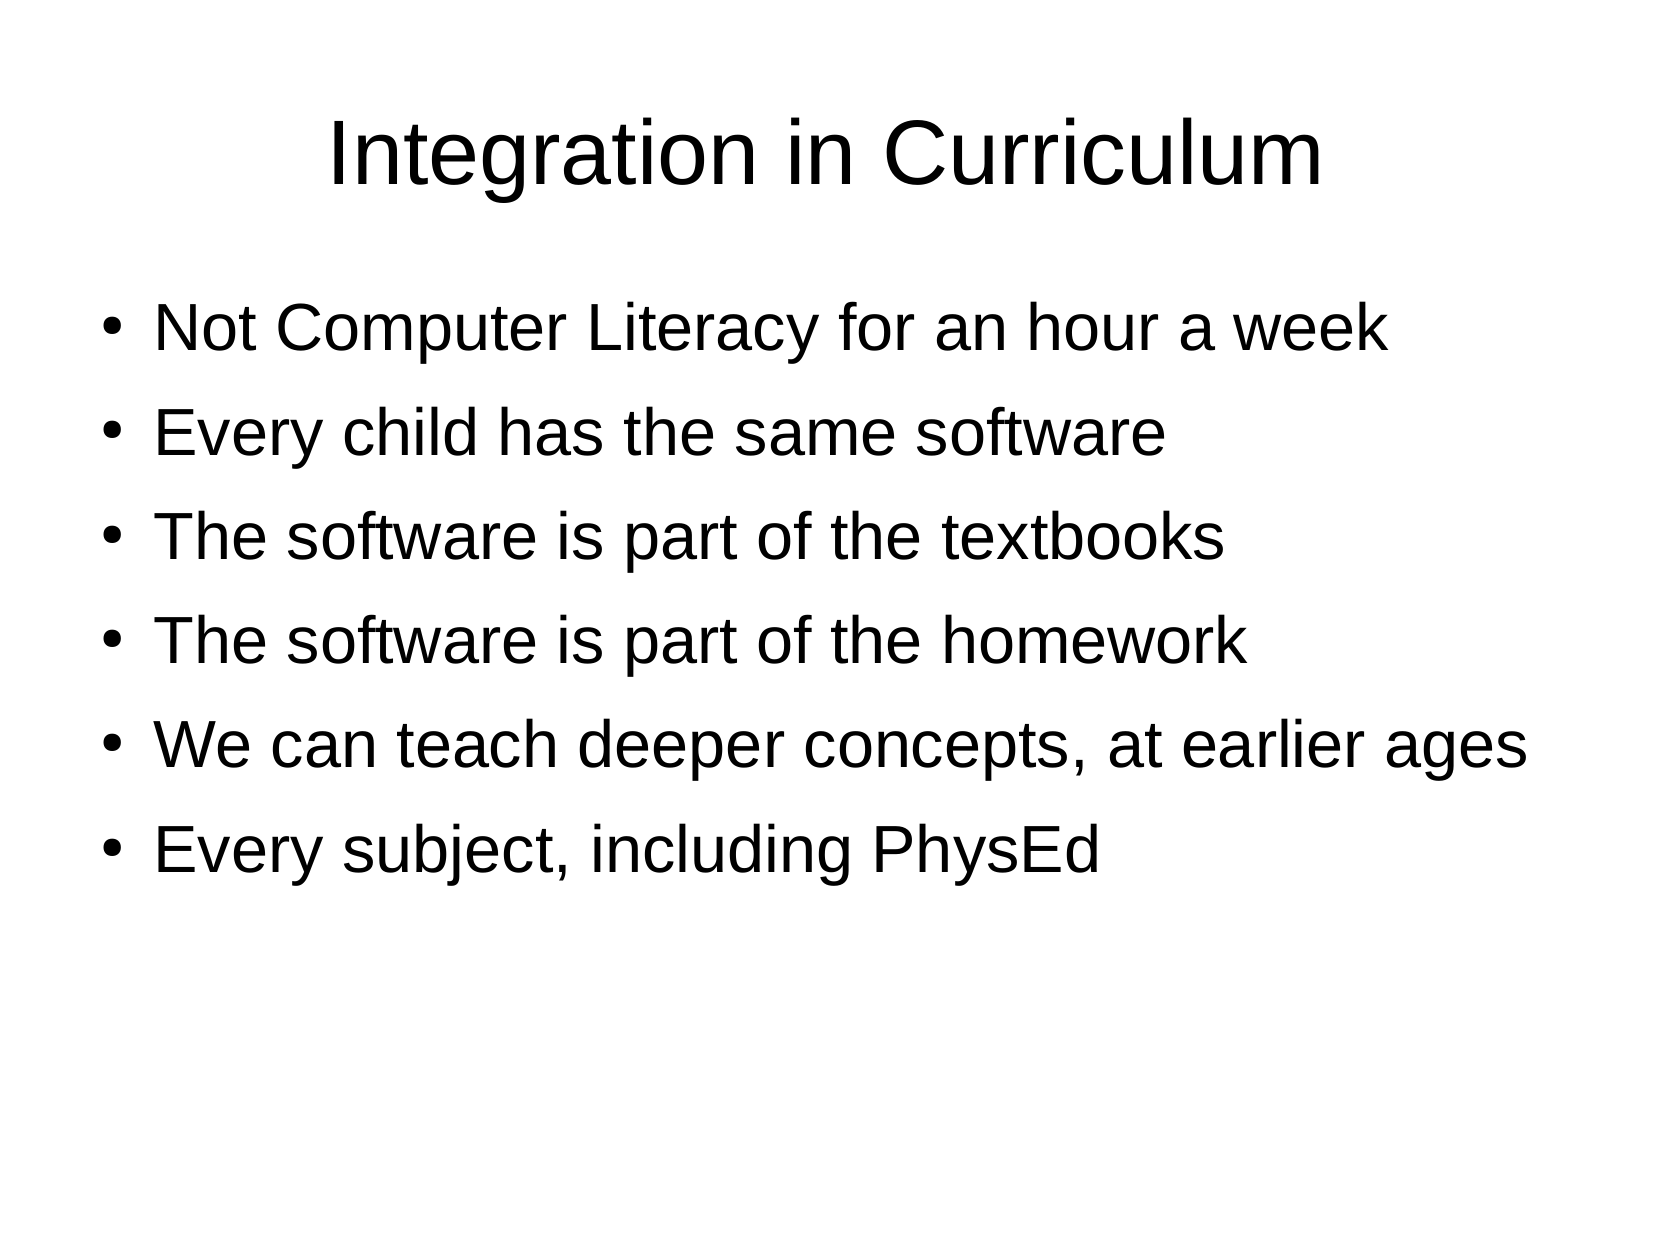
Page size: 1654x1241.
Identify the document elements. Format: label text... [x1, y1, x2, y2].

title Integration in Curriculum [82, 49, 1571, 257]
list Not Computer Literacy for an hour a week Every child has the same software The software is part of the textbooks The software is part of the homework We can teach deeper concepts, at earlier ages Every subject, including PhysEd [82, 290, 1571, 1094]
